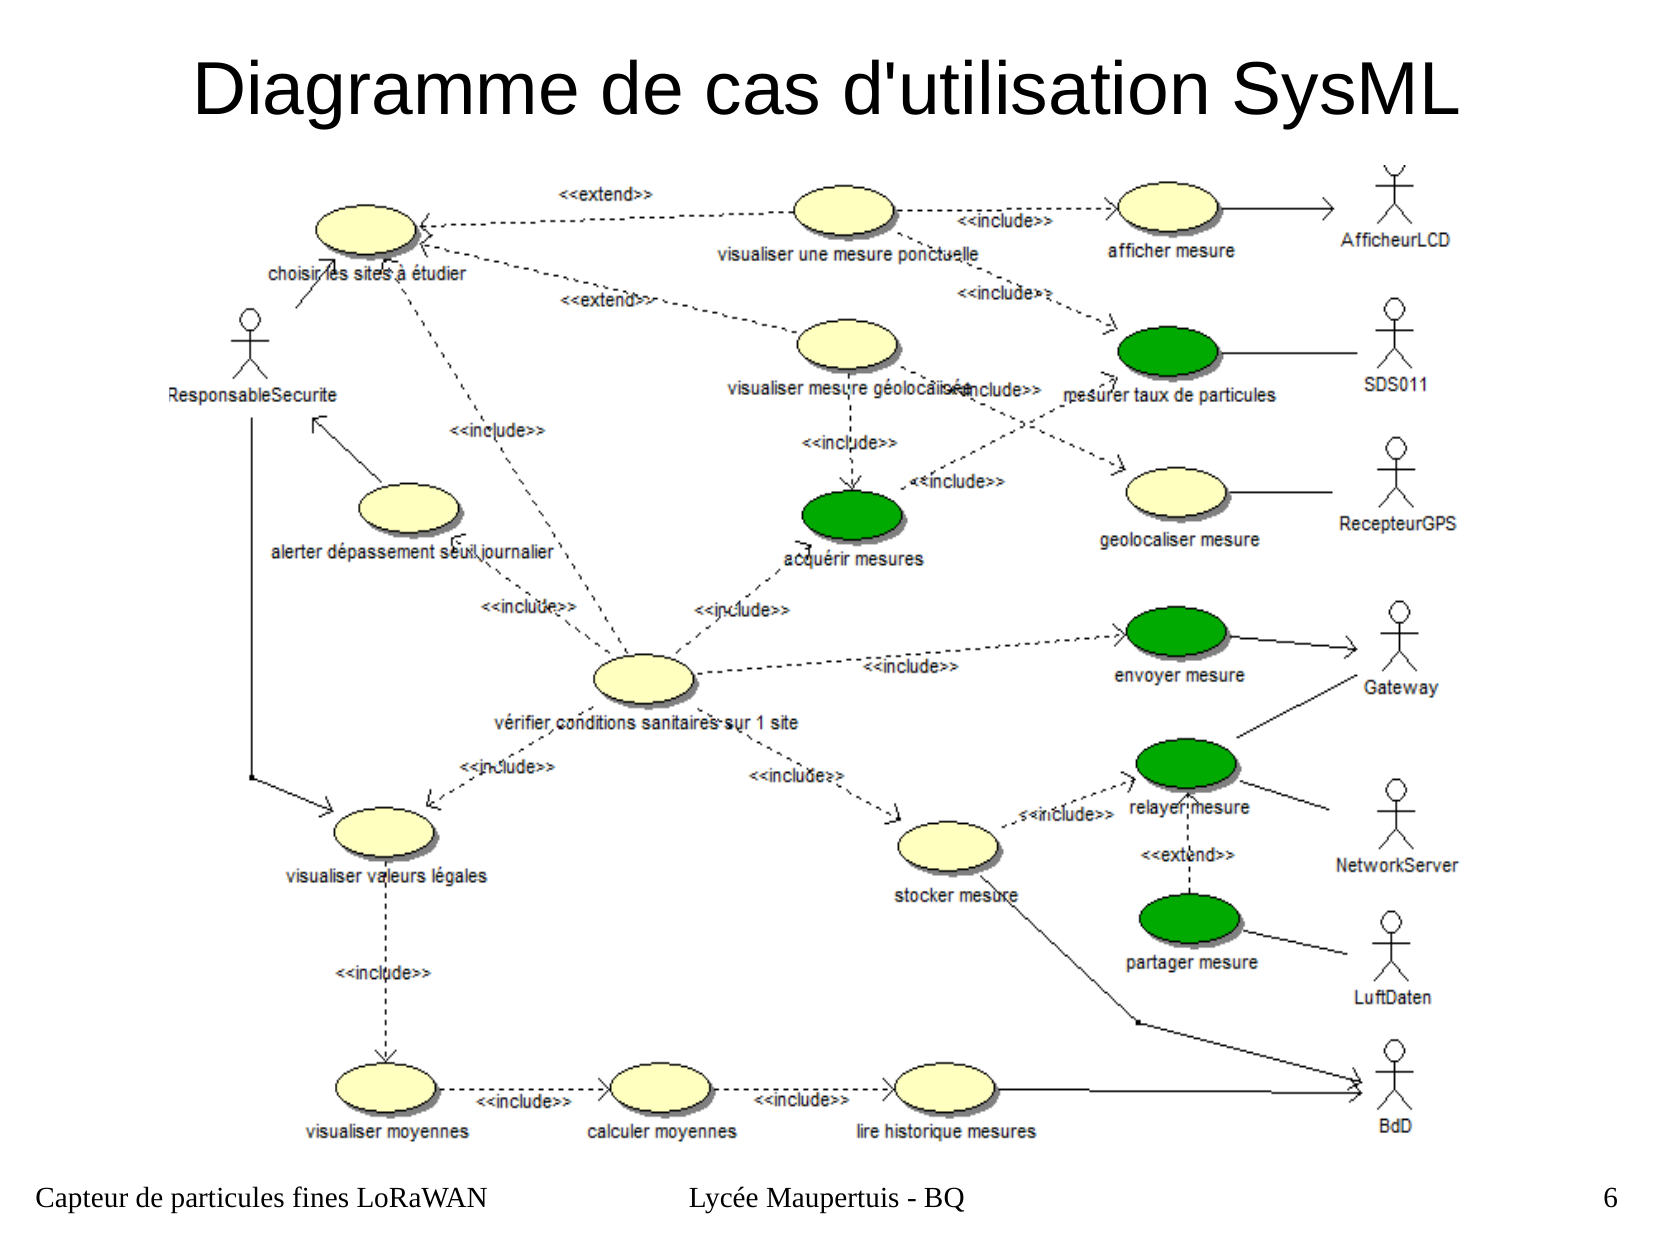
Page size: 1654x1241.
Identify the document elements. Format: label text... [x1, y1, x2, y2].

picture [169, 165, 1485, 1170]
title Diagramme de cas d'utilisation SysML [35, 35, 1619, 142]
